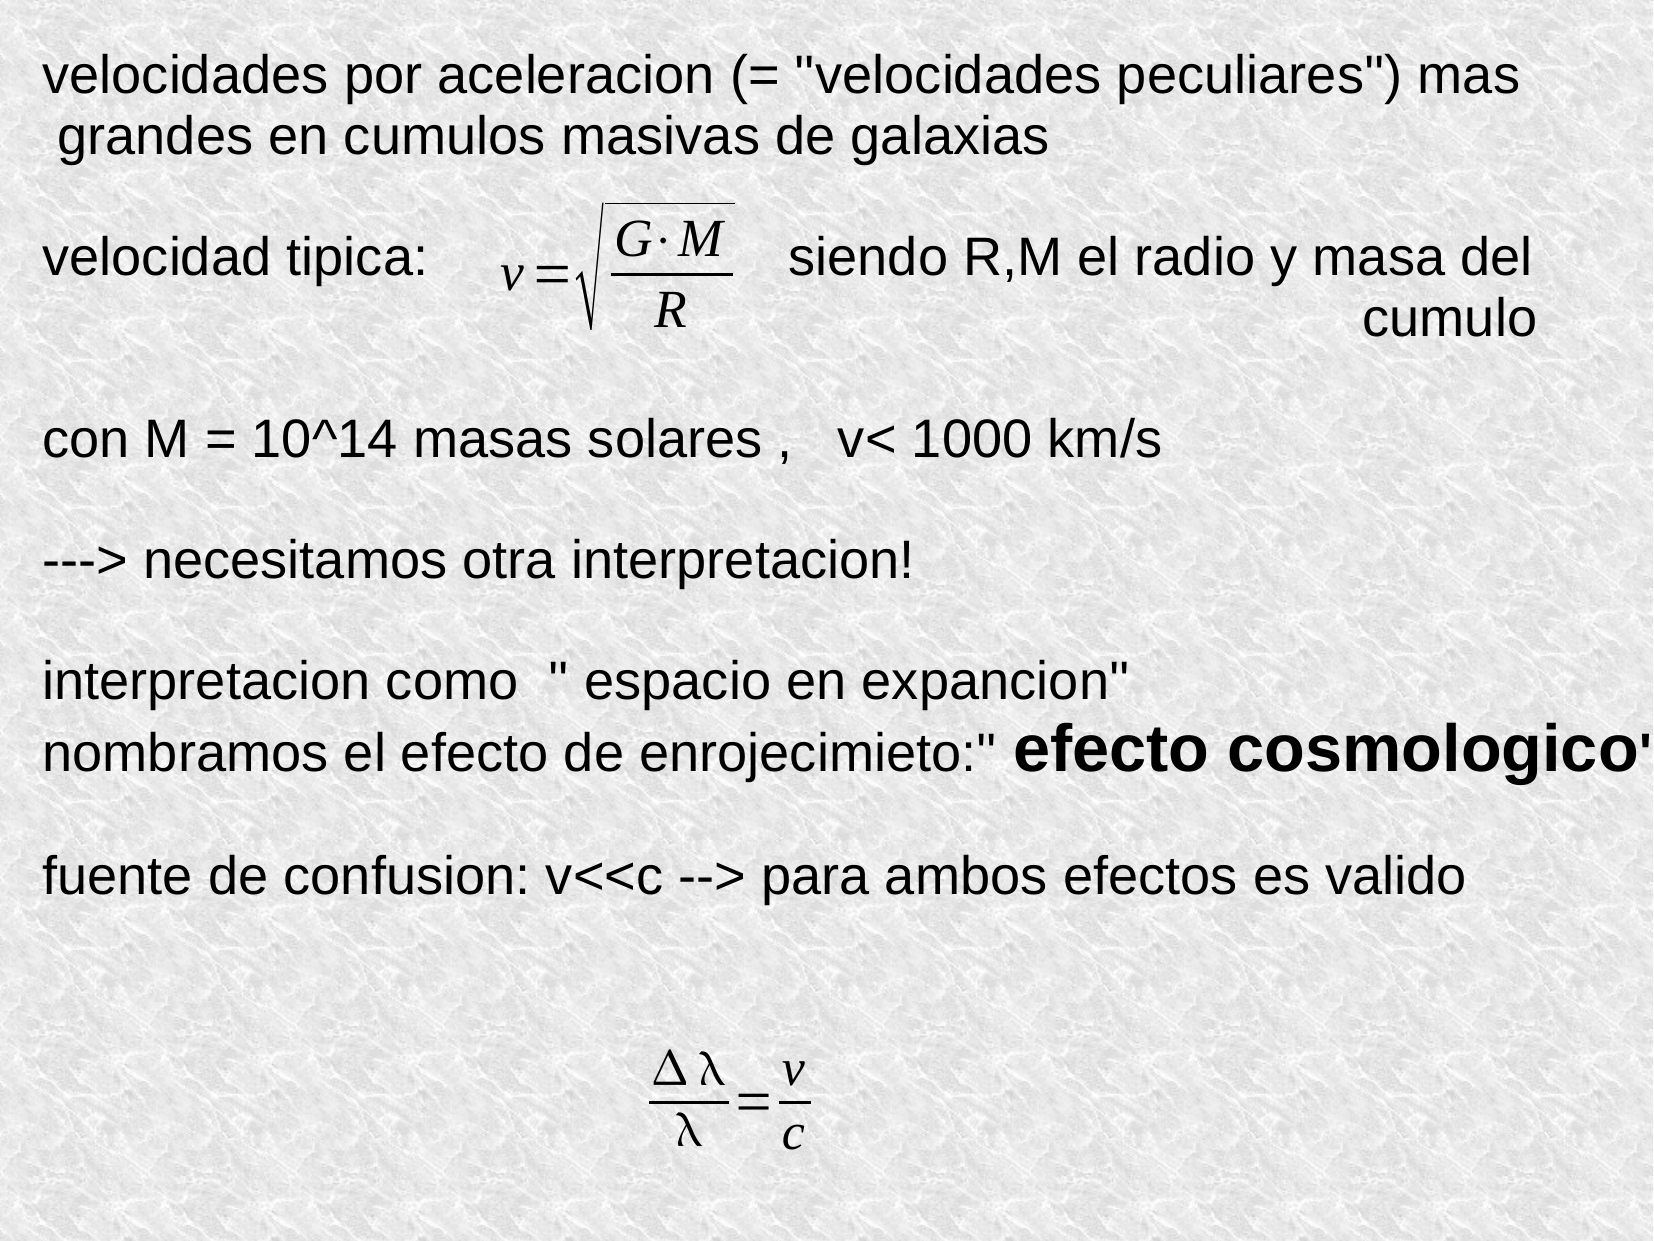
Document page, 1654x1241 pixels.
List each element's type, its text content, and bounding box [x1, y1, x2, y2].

chart [632, 1039, 826, 1163]
text_box velocidades por aceleracion (= ''velocidades peculiares'') mas grandes en cumulos masivas de galaxias velocidad tipica: siendo R,M el radio y masa del cumulo con M = 10^14 masas solares , v< 1000 km/s ---> necesitamos otra interpretacion! interpretacion como '' espacio en expancion'' nombramos el efecto de enrojecimieto:'' efecto cosmologico'' fuente de confusion: v<<c --> para ambos efectos es valido [27, 37, 1565, 1148]
picture [0, 0, 1654, 1241]
chart [487, 199, 748, 338]
